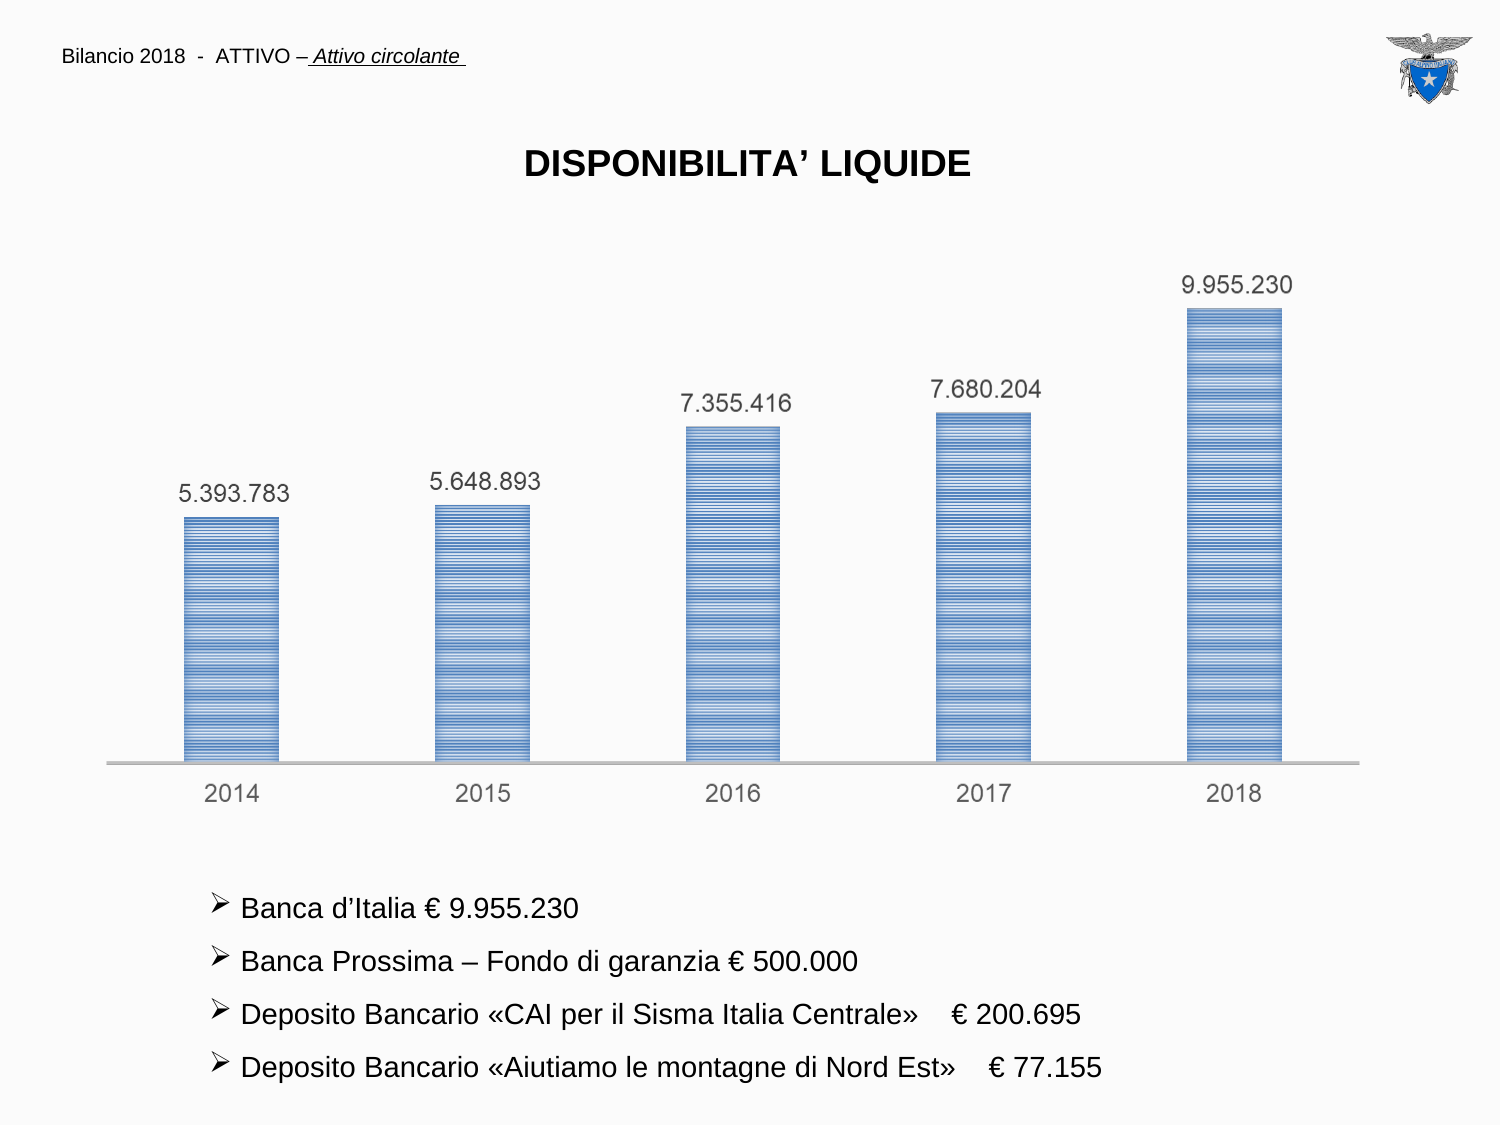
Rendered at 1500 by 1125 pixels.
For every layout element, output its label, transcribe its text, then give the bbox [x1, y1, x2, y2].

picture [77, 181, 1411, 847]
text_box Banca d’Italia € 9.955.230 Banca Prossima – Fondo di garanzia € 500.000 Deposito Bancario «CAI per il Sisma Italia Centrale» € 200.695 Deposito Bancario «Aiutiamo le montagne di Nord Est» € 77.155 [46, 881, 1218, 1092]
text_box DISPONIBILITA’ LIQUIDE [257, 140, 1239, 181]
picture [1382, 29, 1477, 112]
text_box Bilancio 2018 - ATTIVO – Attivo circolante [46, 35, 516, 76]
